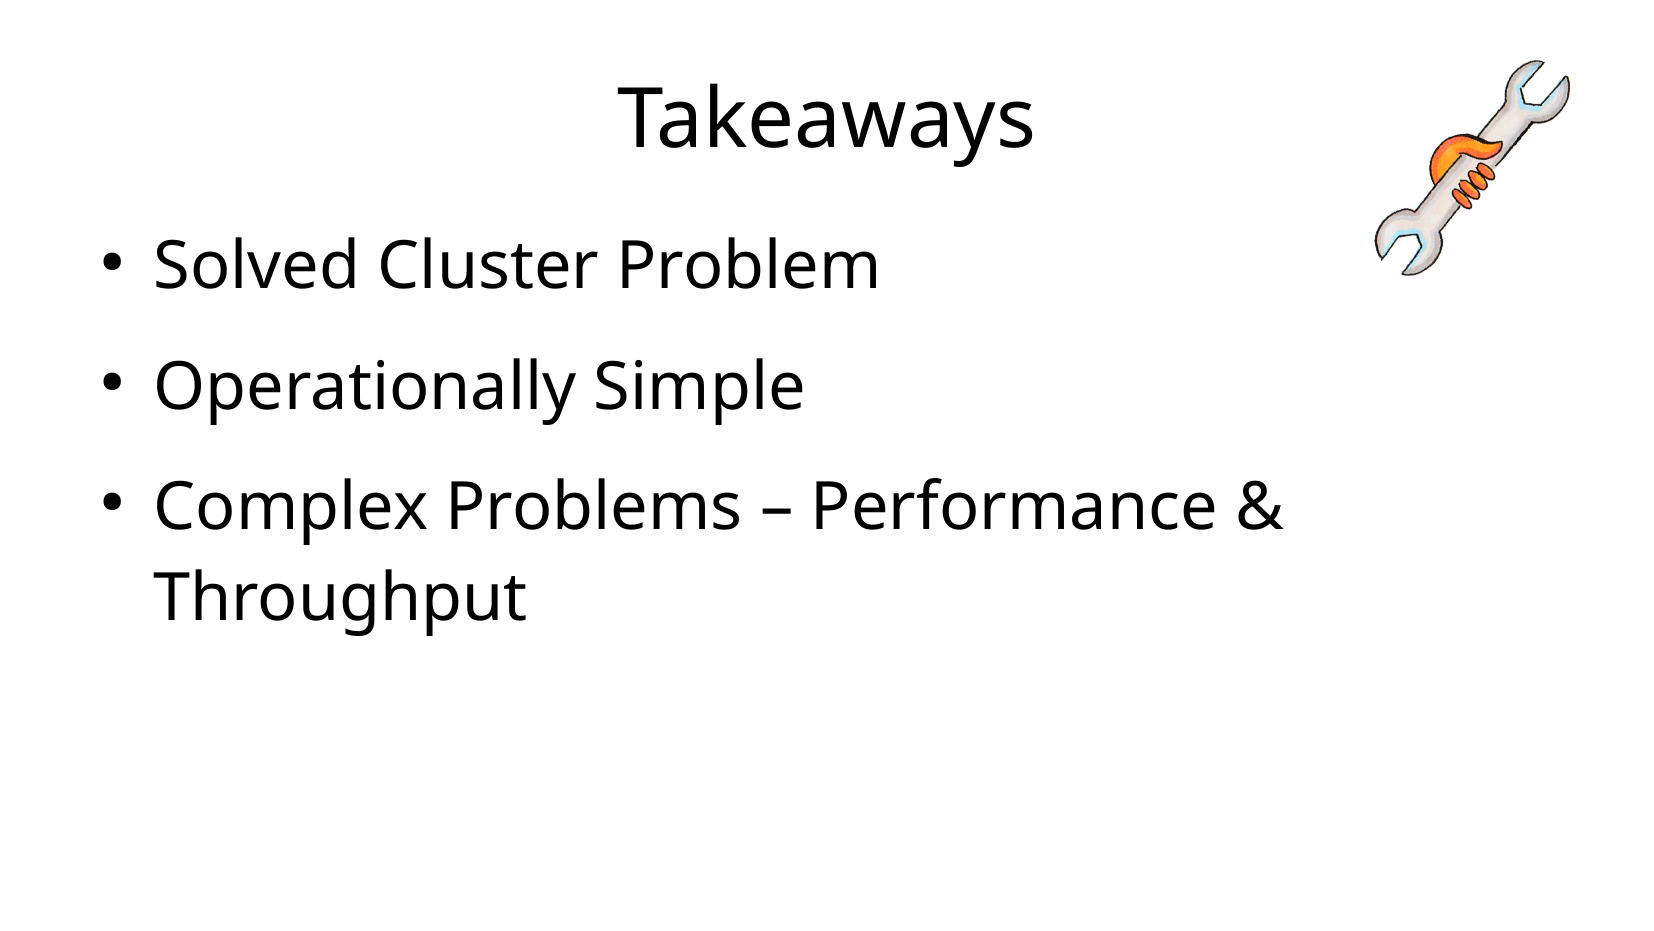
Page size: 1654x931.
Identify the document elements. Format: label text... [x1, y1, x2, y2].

picture [1358, 29, 1590, 300]
title Takeaways [82, 37, 1358, 193]
list Solved Cluster Problem Operationally Simple Complex Problems – Performance & Throughput [82, 217, 1571, 758]
